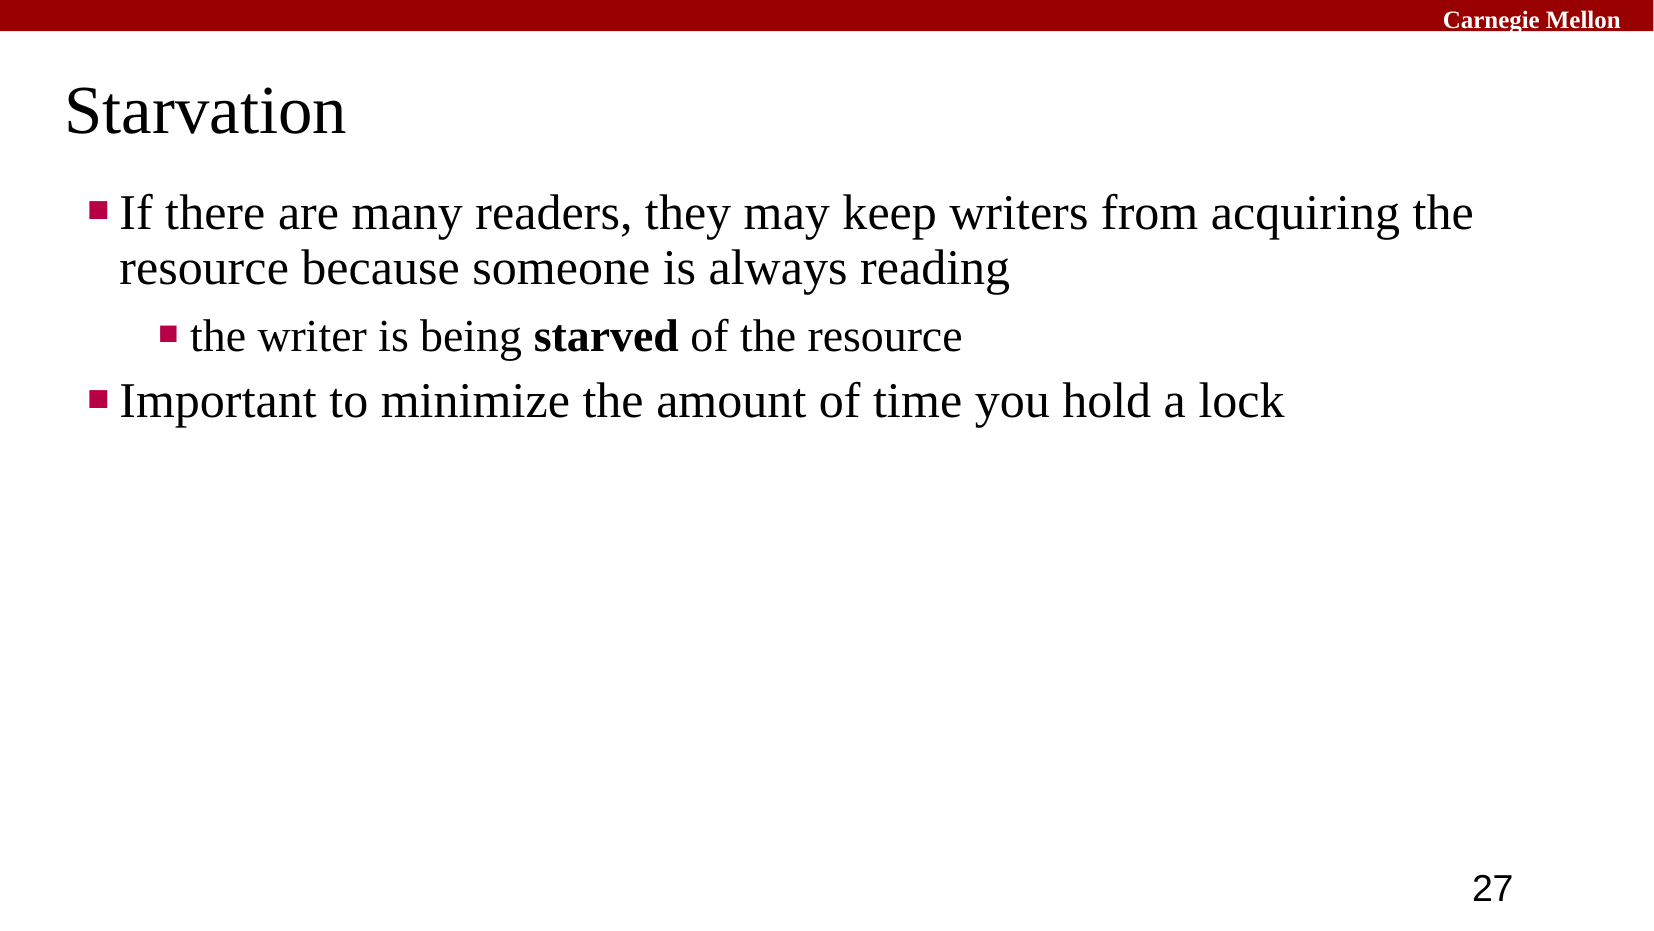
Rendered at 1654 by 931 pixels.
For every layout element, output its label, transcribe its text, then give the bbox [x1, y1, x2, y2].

list If there are many readers, they may keep writers from acquiring the resource because someone is always reading the writer is being starved of the resource Important to minimize the amount of time you hold a lock [71, 184, 1576, 859]
title Starvation [64, 58, 1576, 163]
